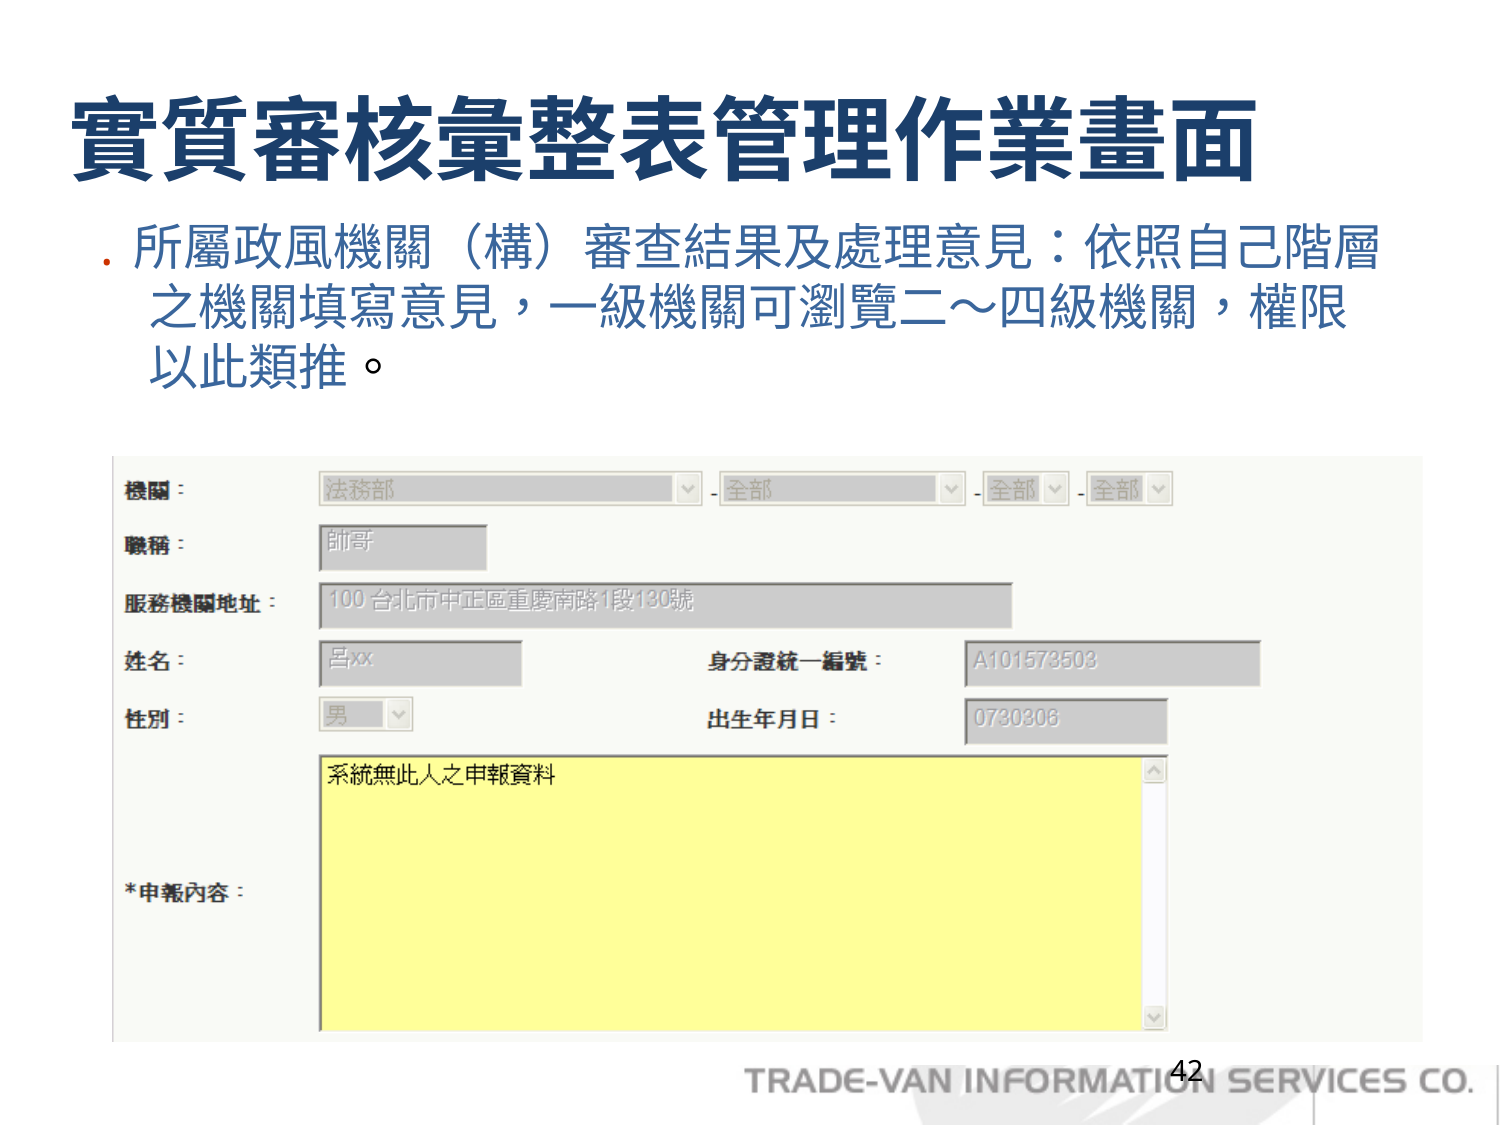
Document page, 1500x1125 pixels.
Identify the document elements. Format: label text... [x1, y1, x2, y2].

picture [112, 456, 1423, 1042]
text_box [0, 0, 1500, 1100]
text_box 實質審核彙整表管理作業畫面 [53, 43, 1403, 230]
text_box ․所屬政風機關（構）審查結果及處理意見：依照自己階層之機關填寫意見，一級機關可瀏覽二～四級機關，權限以此類推。 [77, 208, 1412, 409]
